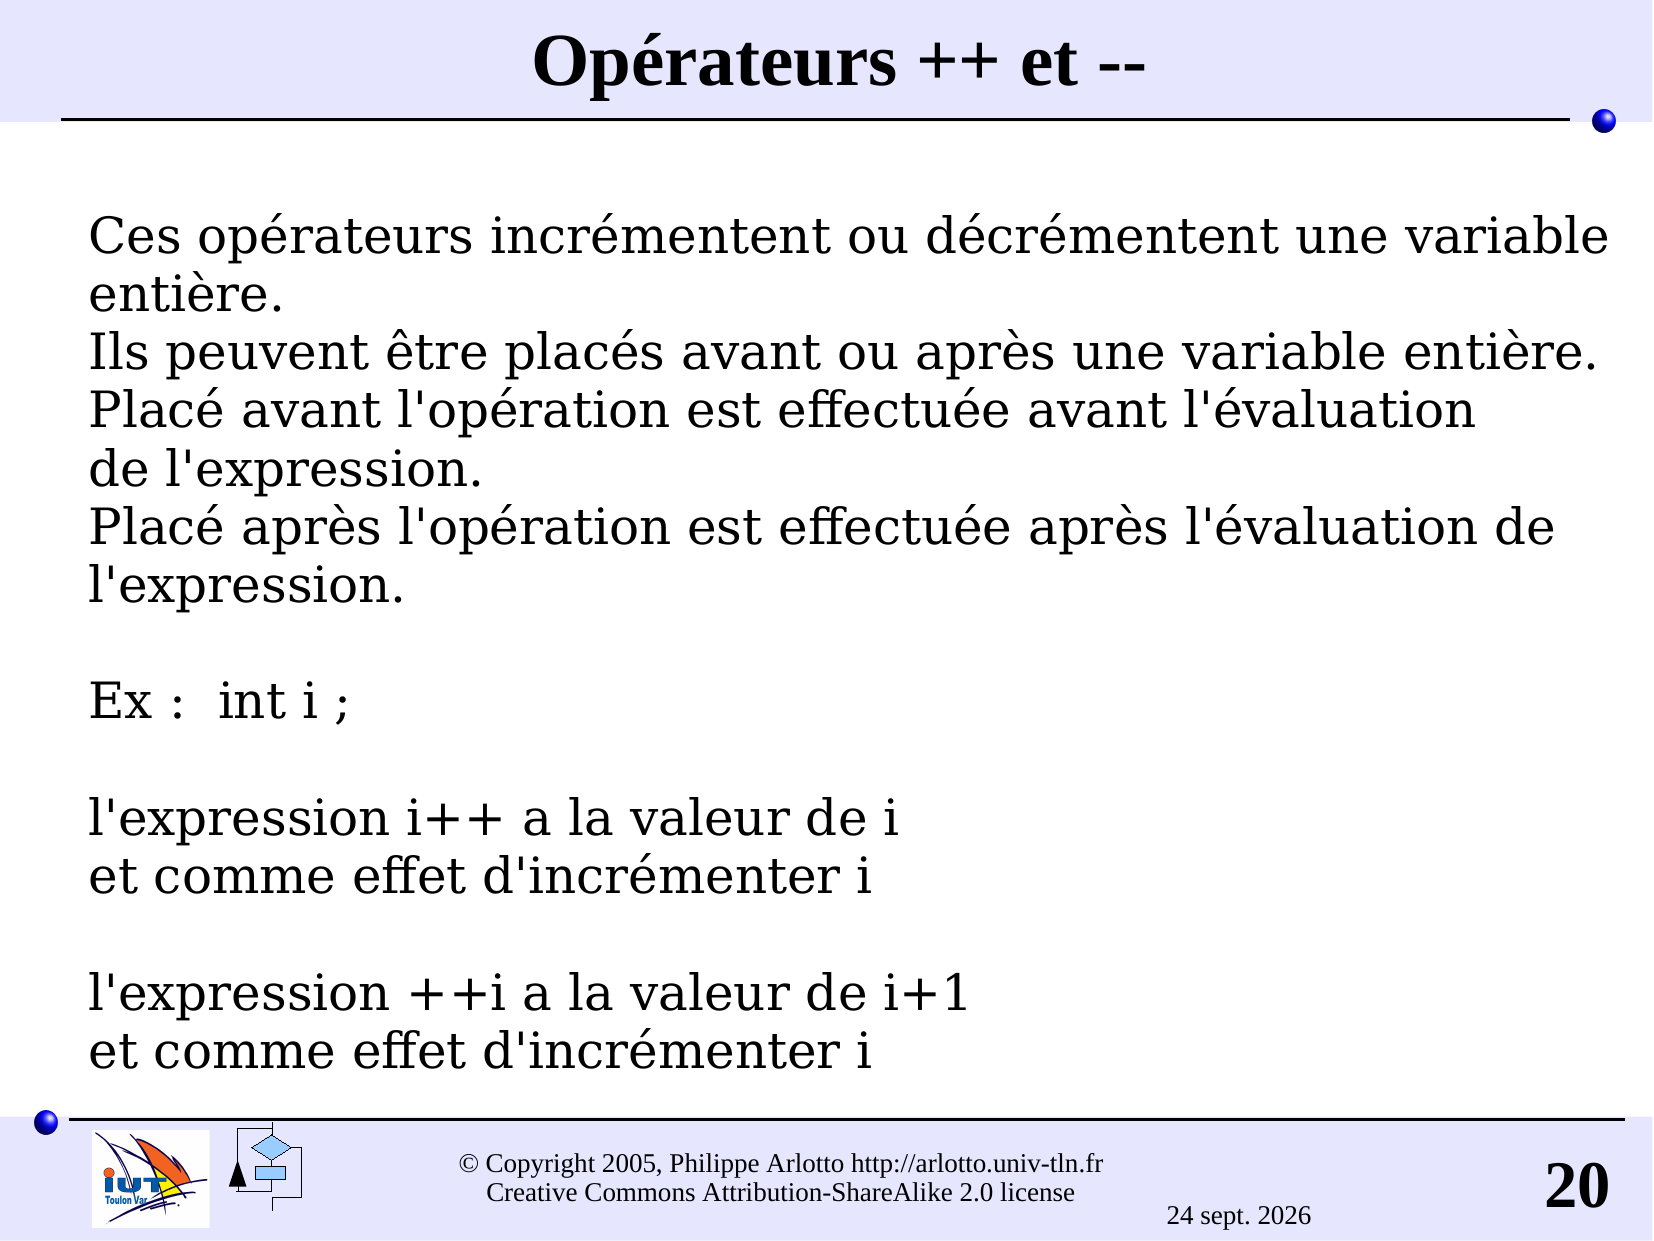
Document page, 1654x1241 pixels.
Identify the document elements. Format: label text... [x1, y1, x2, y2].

text_box Ces opérateurs incrémentent ou décrémentent une variable entière. Ils peuvent être placés avant ou après une variable entière. Placé avant l'opération est effectuée avant l'évaluation de l'expression. Placé après l'opération est effectuée après l'évaluation de l'expression. Ex : int i ; l'expression i++ a la valeur de i et comme effet d'incrémenter i l'expression ++i a la valeur de i+1 et comme effet d'incrémenter i [88, 206, 1612, 1081]
title Opérateurs ++ et -- [95, 11, 1585, 110]
